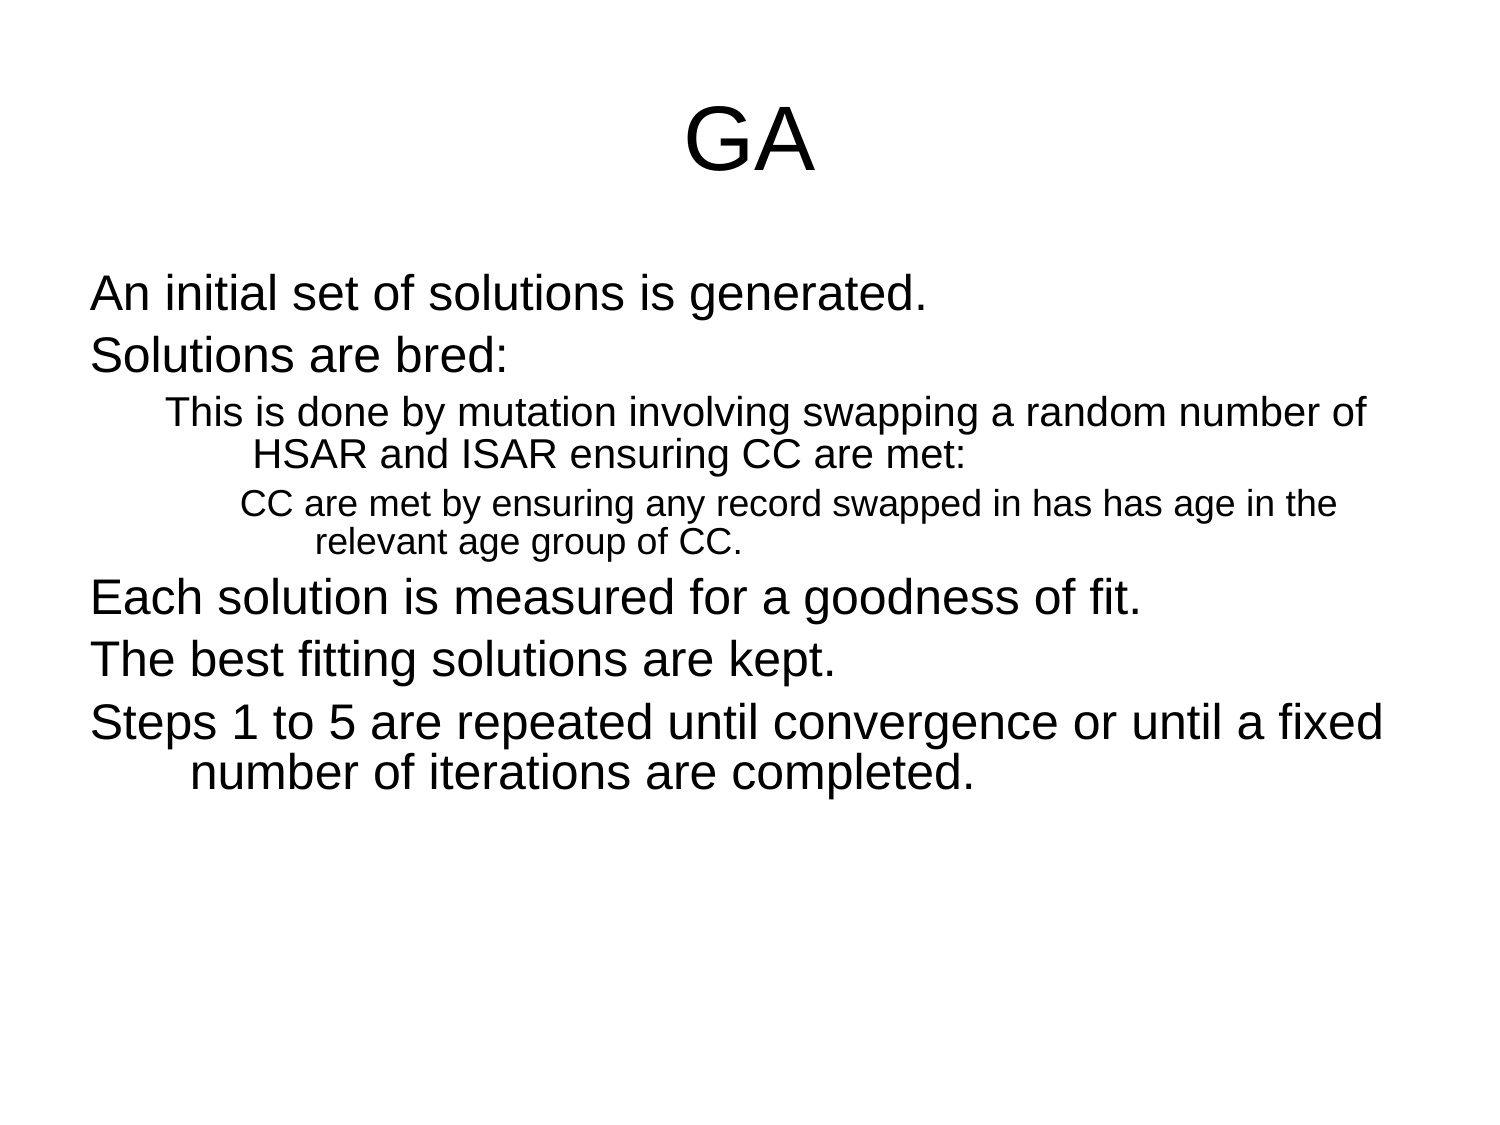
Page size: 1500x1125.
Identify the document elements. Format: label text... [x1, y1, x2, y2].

list An initial set of solutions is generated. Solutions are bred: This is done by mutation involving swapping a random number of HSAR and ISAR ensuring CC are met: CC are met by ensuring any record swapped in has has age in the relevant age group of CC. Each solution is measured for a goodness of fit. The best fitting solutions are kept. Steps 1 to 5 are repeated until convergence or until a fixed number of iterations are completed. [75, 262, 1426, 1006]
title GA [75, 45, 1426, 233]
